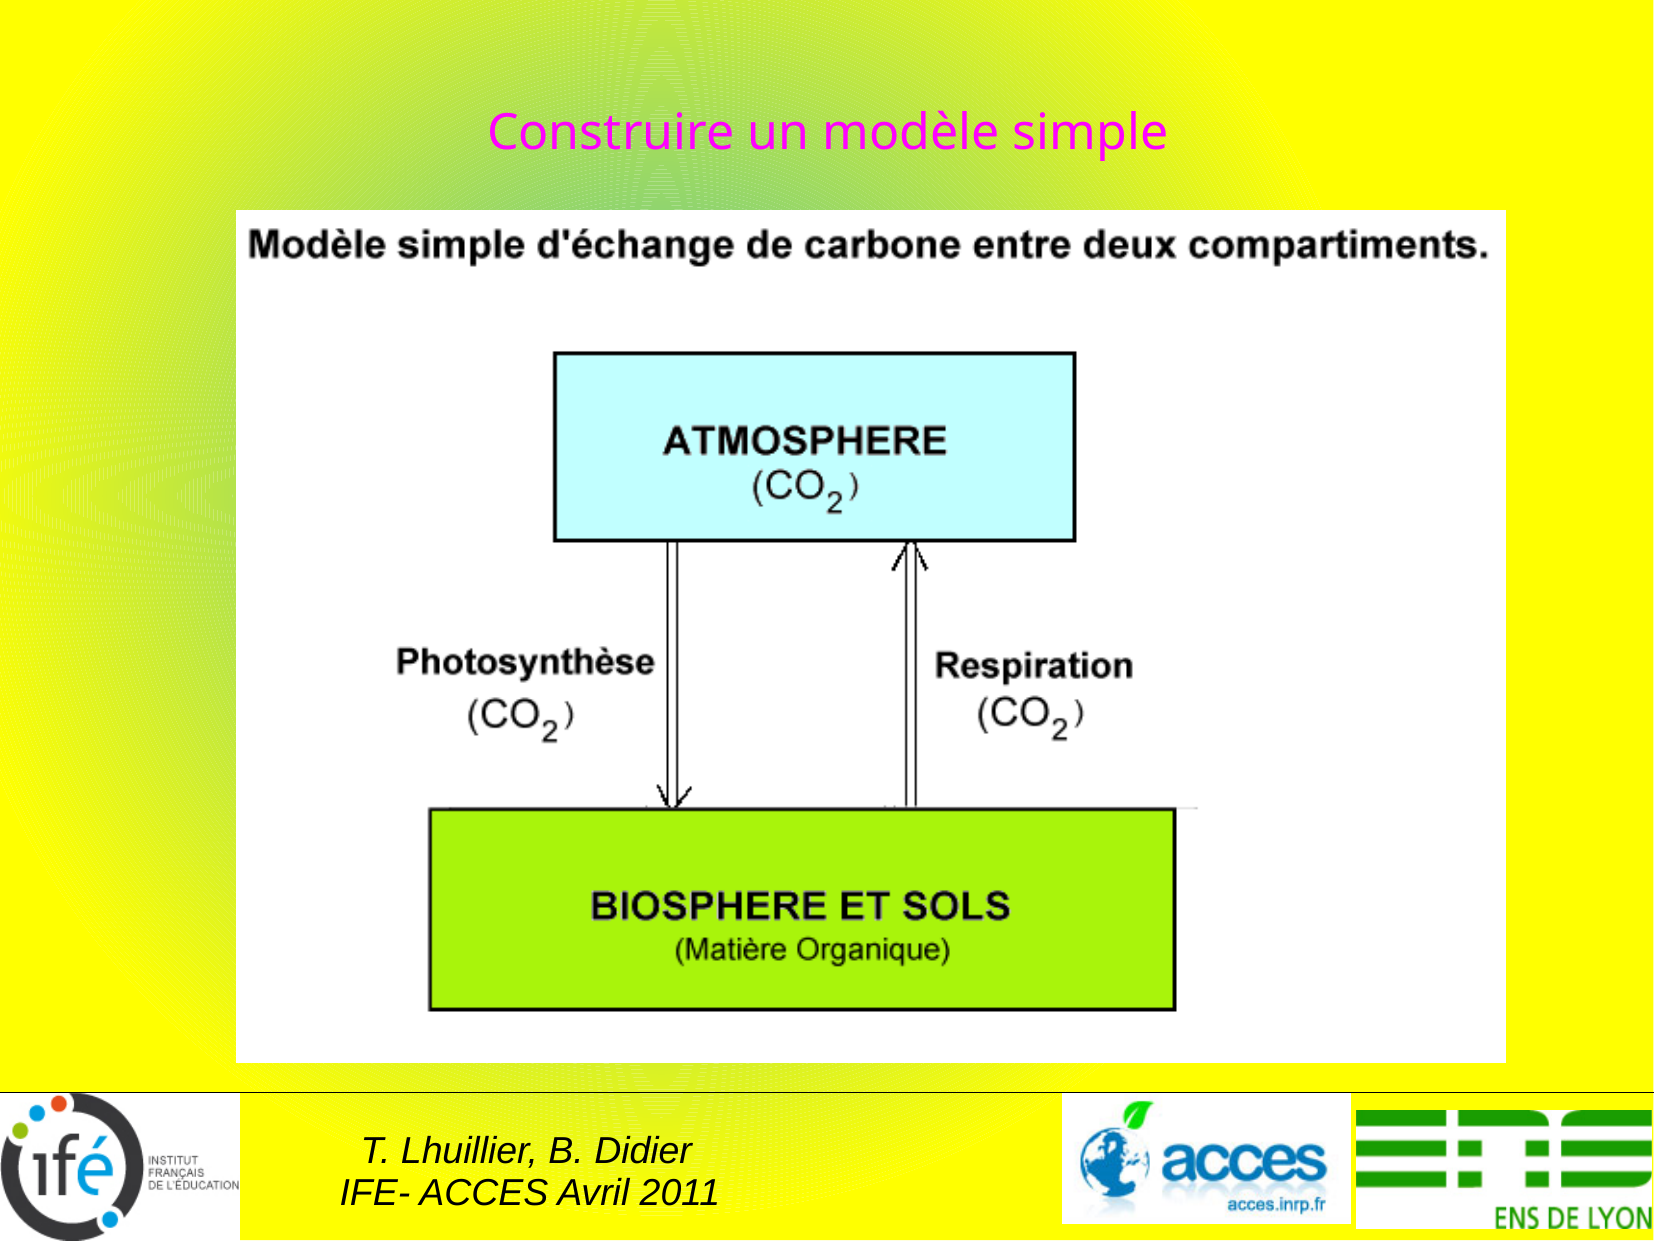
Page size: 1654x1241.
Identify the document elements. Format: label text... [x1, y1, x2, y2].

picture [0, 1093, 240, 1241]
text_box Construire un modèle simple [472, 88, 1359, 174]
picture [236, 210, 1506, 1063]
picture [1356, 1110, 1652, 1229]
picture [1062, 1093, 1351, 1224]
text_box T. Lhuillier, B. Didier IFE- ACCES Avril 2011 [324, 1122, 886, 1221]
